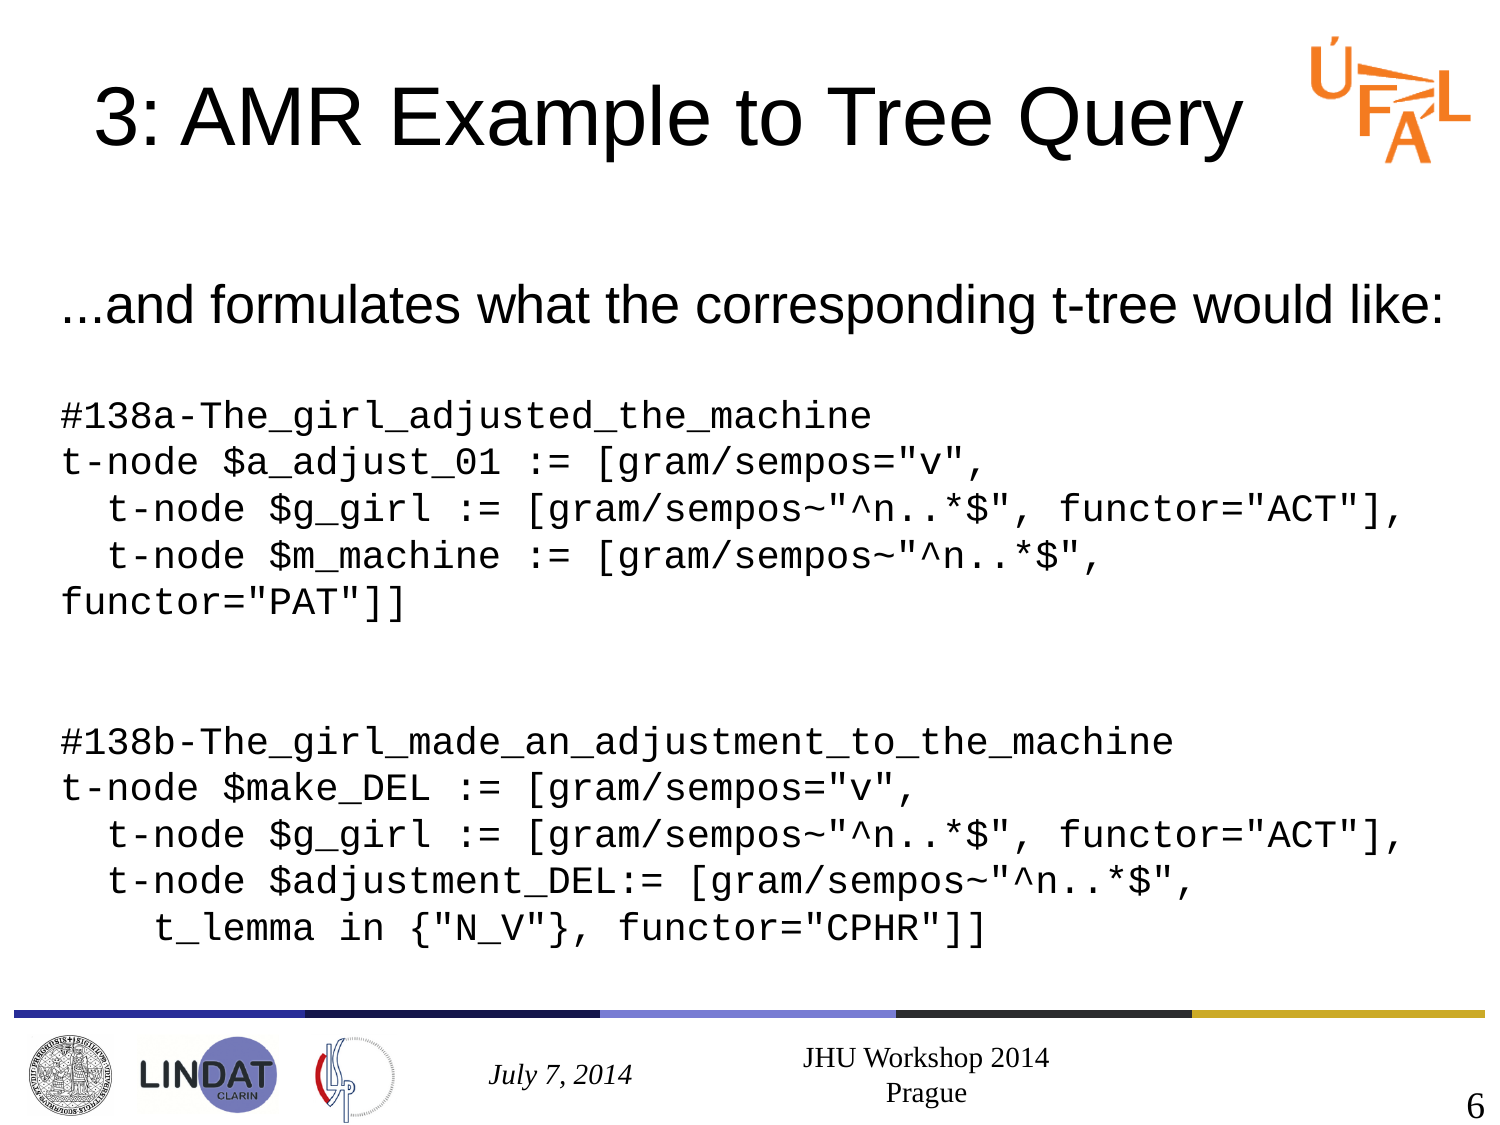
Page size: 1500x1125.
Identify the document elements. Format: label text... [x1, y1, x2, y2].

picture [137, 1034, 279, 1116]
footer JHU Workshop 2014 Prague [755, 1031, 1099, 1113]
slide_number <number> [1149, 1073, 1500, 1125]
title 3: AMR Example to Tree Query [0, 55, 1339, 243]
picture [27, 1034, 114, 1116]
slide_number July 7, 2014 [418, 1048, 703, 1099]
picture [1311, 36, 1472, 166]
picture [14, 1010, 1485, 1018]
picture [311, 1034, 397, 1125]
list ...and formulates what the corresponding t-tree would like: #138a-The_girl_adjusted_the_machine t-node $a_adjust_01 := [gram/sempos="v", t-node $g_girl := [gram/sempos~"^n..*$", functor="ACT"], t-node $m_machine := [gram/sempos~"^n..*$", functor="PAT"]] #138b-The_girl_made_an_adjustment_to_the_machine t-node $make_DEL := [gram/sempos="v", t-node $g_girl := [gram/sempos~"^n..*$", functor="ACT"], t-node $adjustment_DEL:= [gram/sempos~"^n..*$", t_lemma in {"N_V"}, functor="CPHR"]] [45, 262, 1483, 966]
